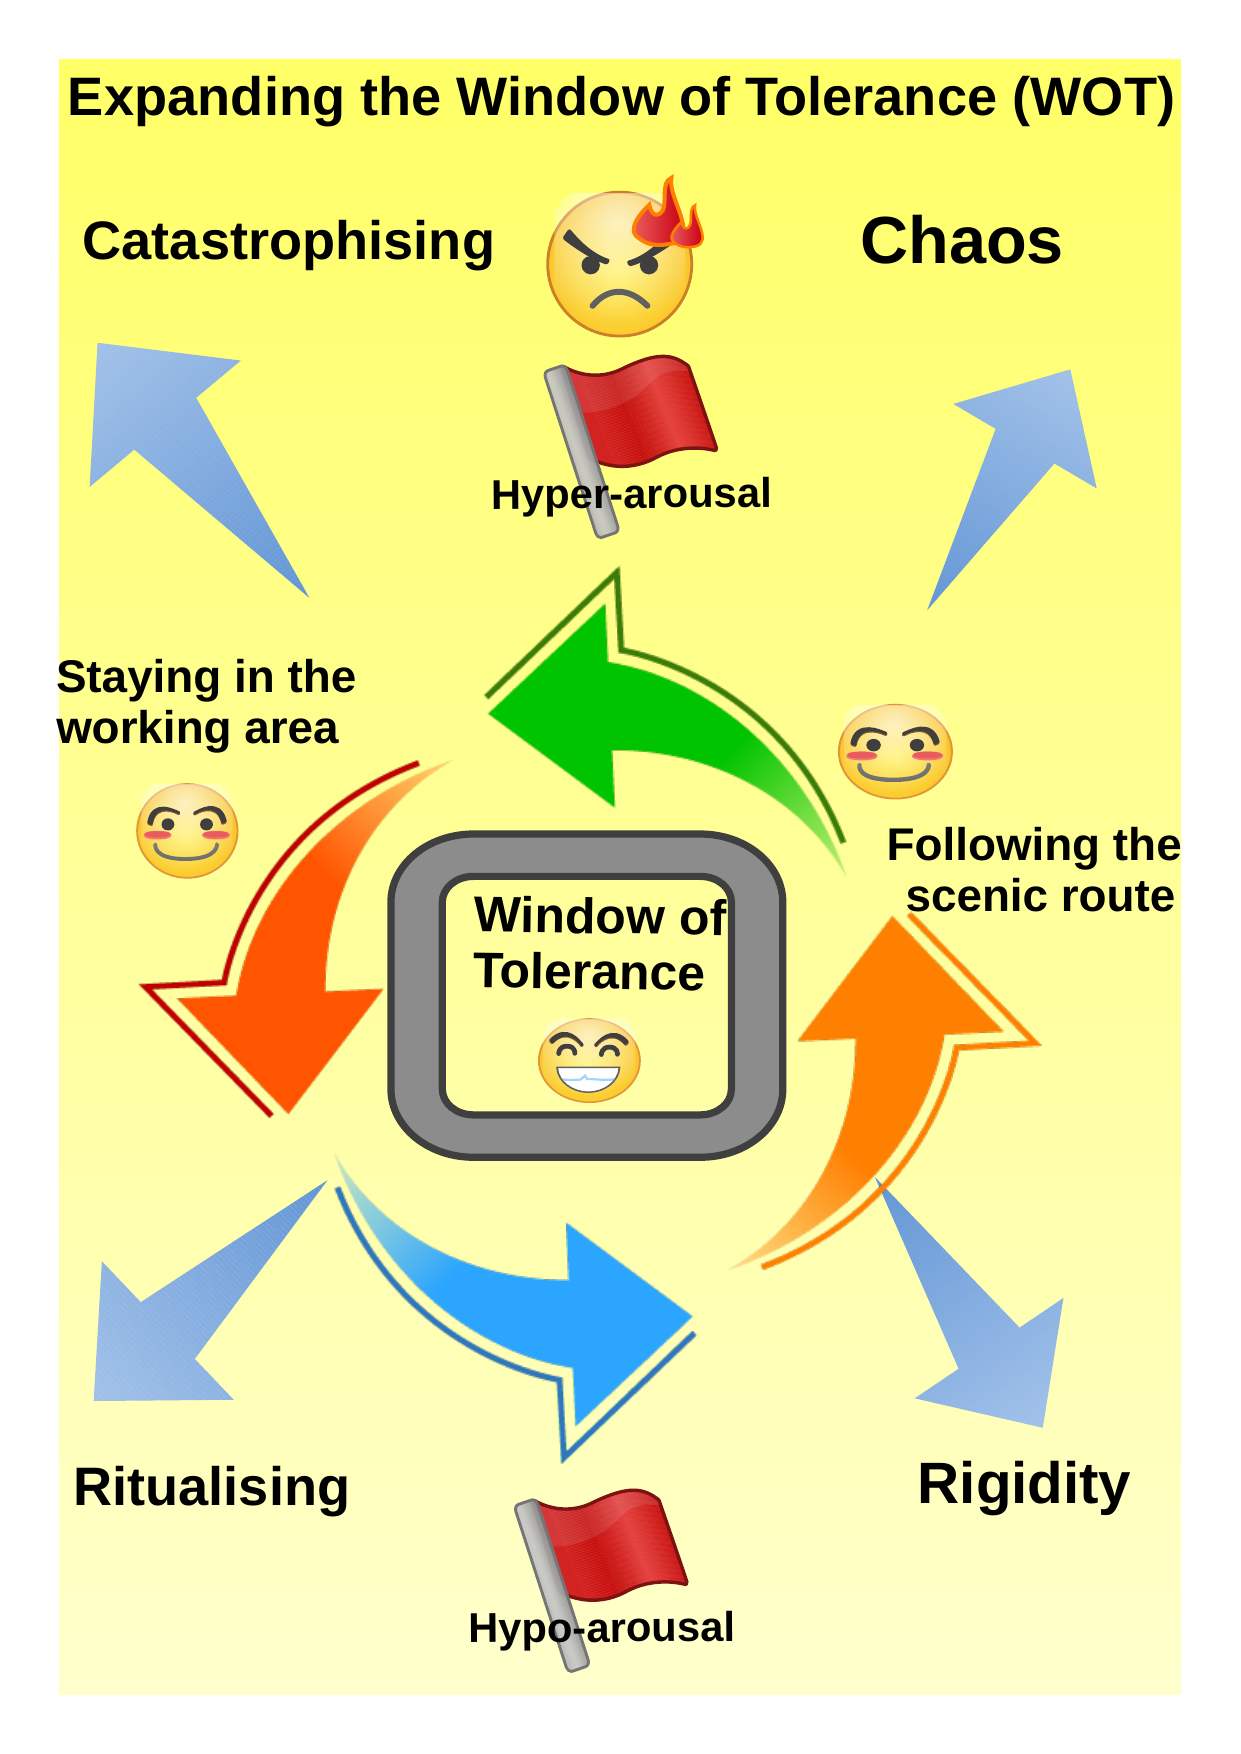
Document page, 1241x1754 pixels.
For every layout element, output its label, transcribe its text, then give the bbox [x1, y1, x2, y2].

text_box Rigidity [903, 1443, 1223, 1559]
text_box Catastrophising [67, 205, 536, 361]
text_box Staying in the working area [41, 643, 425, 880]
picture [12, 170, 1150, 1698]
text_box Ritualising [58, 1449, 384, 1607]
text_box Chaos [845, 205, 1143, 364]
text_box Following the scenic route [871, 708, 1241, 1004]
text_box Expanding the Window of Tolerance (WOT) [53, 59, 1217, 205]
